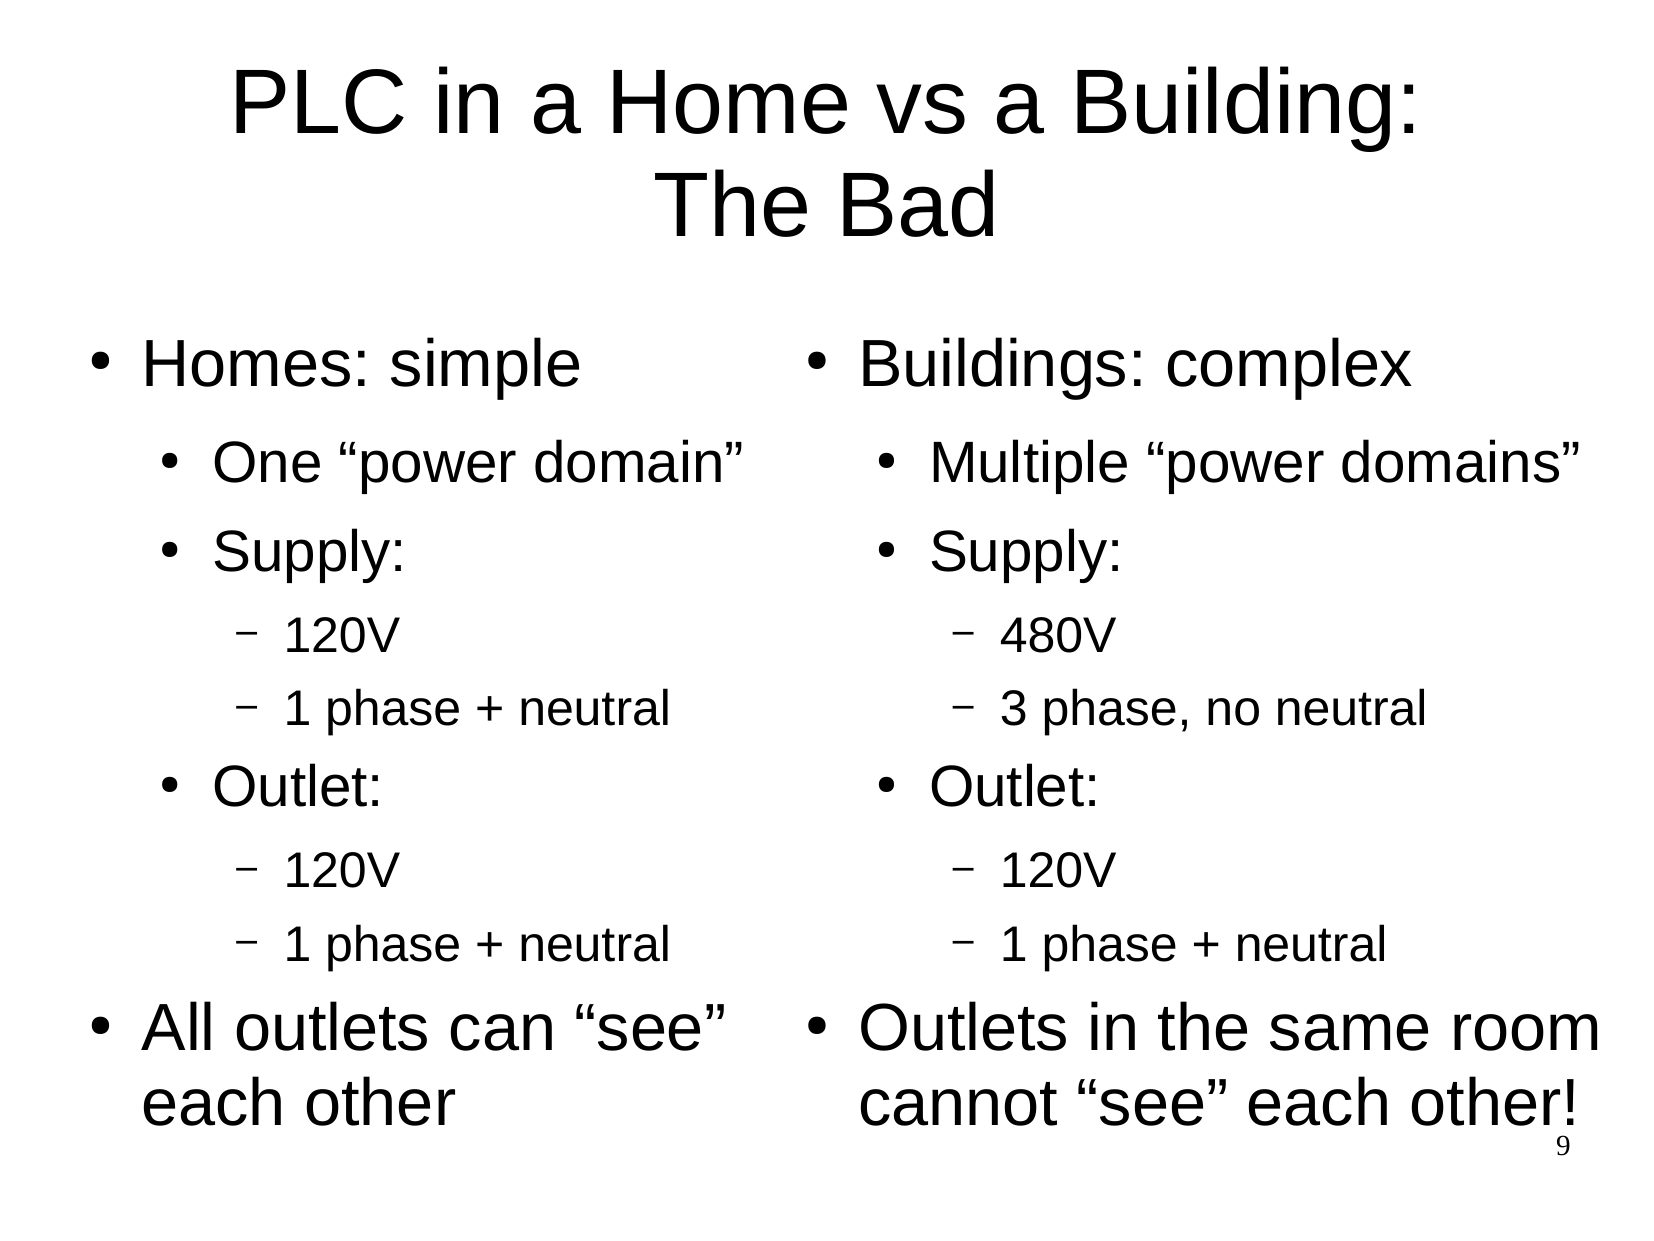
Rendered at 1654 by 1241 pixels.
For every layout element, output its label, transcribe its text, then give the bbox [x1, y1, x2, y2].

list Buildings: complex Multiple “power domains” Supply: 480V 3 phase, no neutral Outlet: 120V 1 phase + neutral Outlets in the same room cannot “see” each other! [787, 325, 1613, 1145]
title PLC in a Home vs a Building: The Bad [82, 49, 1571, 257]
list Homes: simple One “power domain” Supply: 120V 1 phase + neutral Outlet: 120V 1 phase + neutral All outlets can “see” each other [70, 325, 787, 1145]
